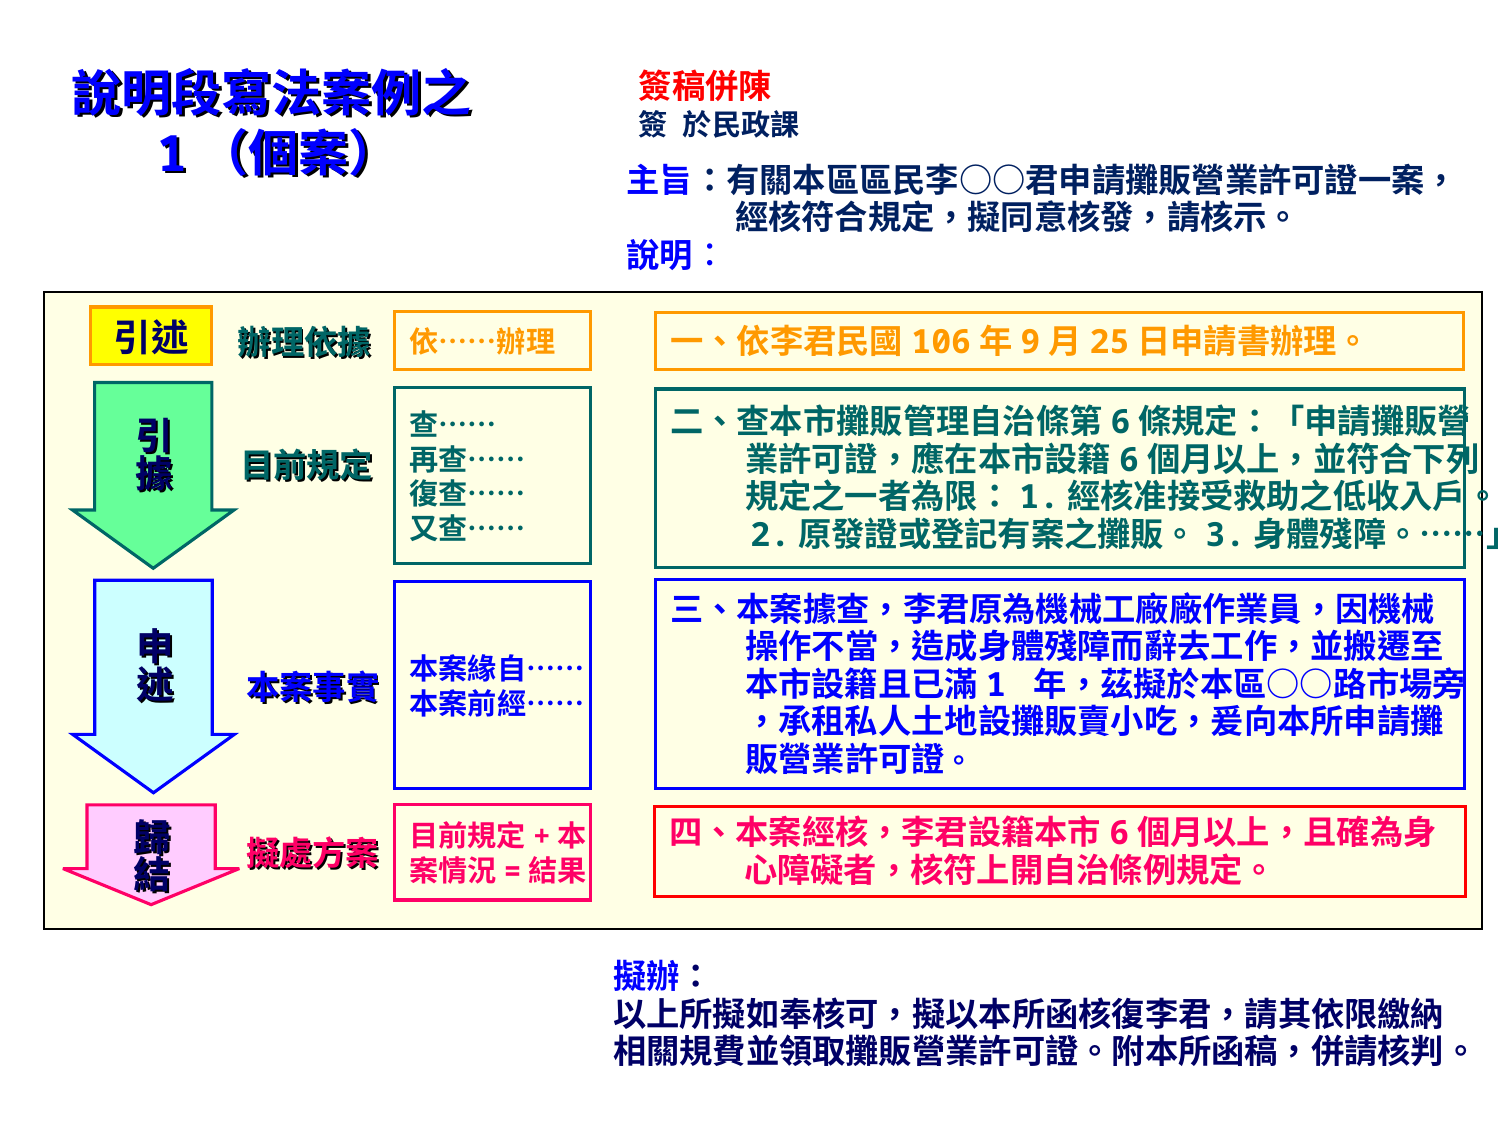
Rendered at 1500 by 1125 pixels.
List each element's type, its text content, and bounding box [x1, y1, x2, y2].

text_box 依……辦理 [394, 312, 590, 370]
text_box 引據 [72, 382, 226, 569]
text_box 主旨：有關本區區民李○○君申請攤販營業許可證一案， 經核符合規定，擬同意核發，請核示。 說明︰ [611, 153, 1496, 290]
text_box [44, 292, 1482, 929]
text_box 一、依李君民國106年9月25日申請書辦理。 [655, 312, 1464, 370]
text_box 二、查本市攤販管理自治條第6條規定：「申請攤販營 業許可證，應在本市設籍6個月以上，並符合下列 規定之一者為限：1.經核准接受救助之低收入戶。 2.原發證或登記有案之攤販。3.身體殘障。……」 [655, 389, 1465, 567]
text_box 申述 [72, 580, 231, 793]
text_box 辦理依據 [223, 289, 373, 393]
text_box 說明段寫法案例之1（個案） [31, 43, 524, 199]
text_box 引述 [91, 307, 211, 365]
text_box 目前規定 [225, 413, 376, 516]
text_box 目前規定+本 案情況=結果 [394, 804, 590, 900]
text_box 四、本案經核，李君設籍本市6個月以上，且確為身 心障礙者，核符上開自治條例規定。 [654, 806, 1466, 896]
text_box 擬辦： 以上所擬如奉核可，擬以本所函核復李君，請其依限繳納相關規費並領取攤販營業許可證。附本所函稿，併請核判。 [598, 950, 1482, 1078]
text_box 簽稿併陳 簽 於民政課 [624, 49, 894, 153]
text_box 本案事實 [231, 636, 391, 737]
text_box 歸結 [62, 804, 231, 905]
text_box 查…… 再查…… 復查…… 又查…… [394, 388, 590, 564]
text_box 本案緣自…… 本案前經…… [395, 582, 590, 789]
text_box 三、本案據查，李君原為機械工廠廠作業員，因機械 操作不當，造成身體殘障而辭去工作，並搬遷至 本市設籍且已滿1 年，茲擬於本區○○路市場旁 ，承租私人土地設攤販賣小吃，爰向本所申請攤 販營業許可證。 [655, 579, 1465, 789]
text_box 擬處方案 [231, 811, 419, 893]
